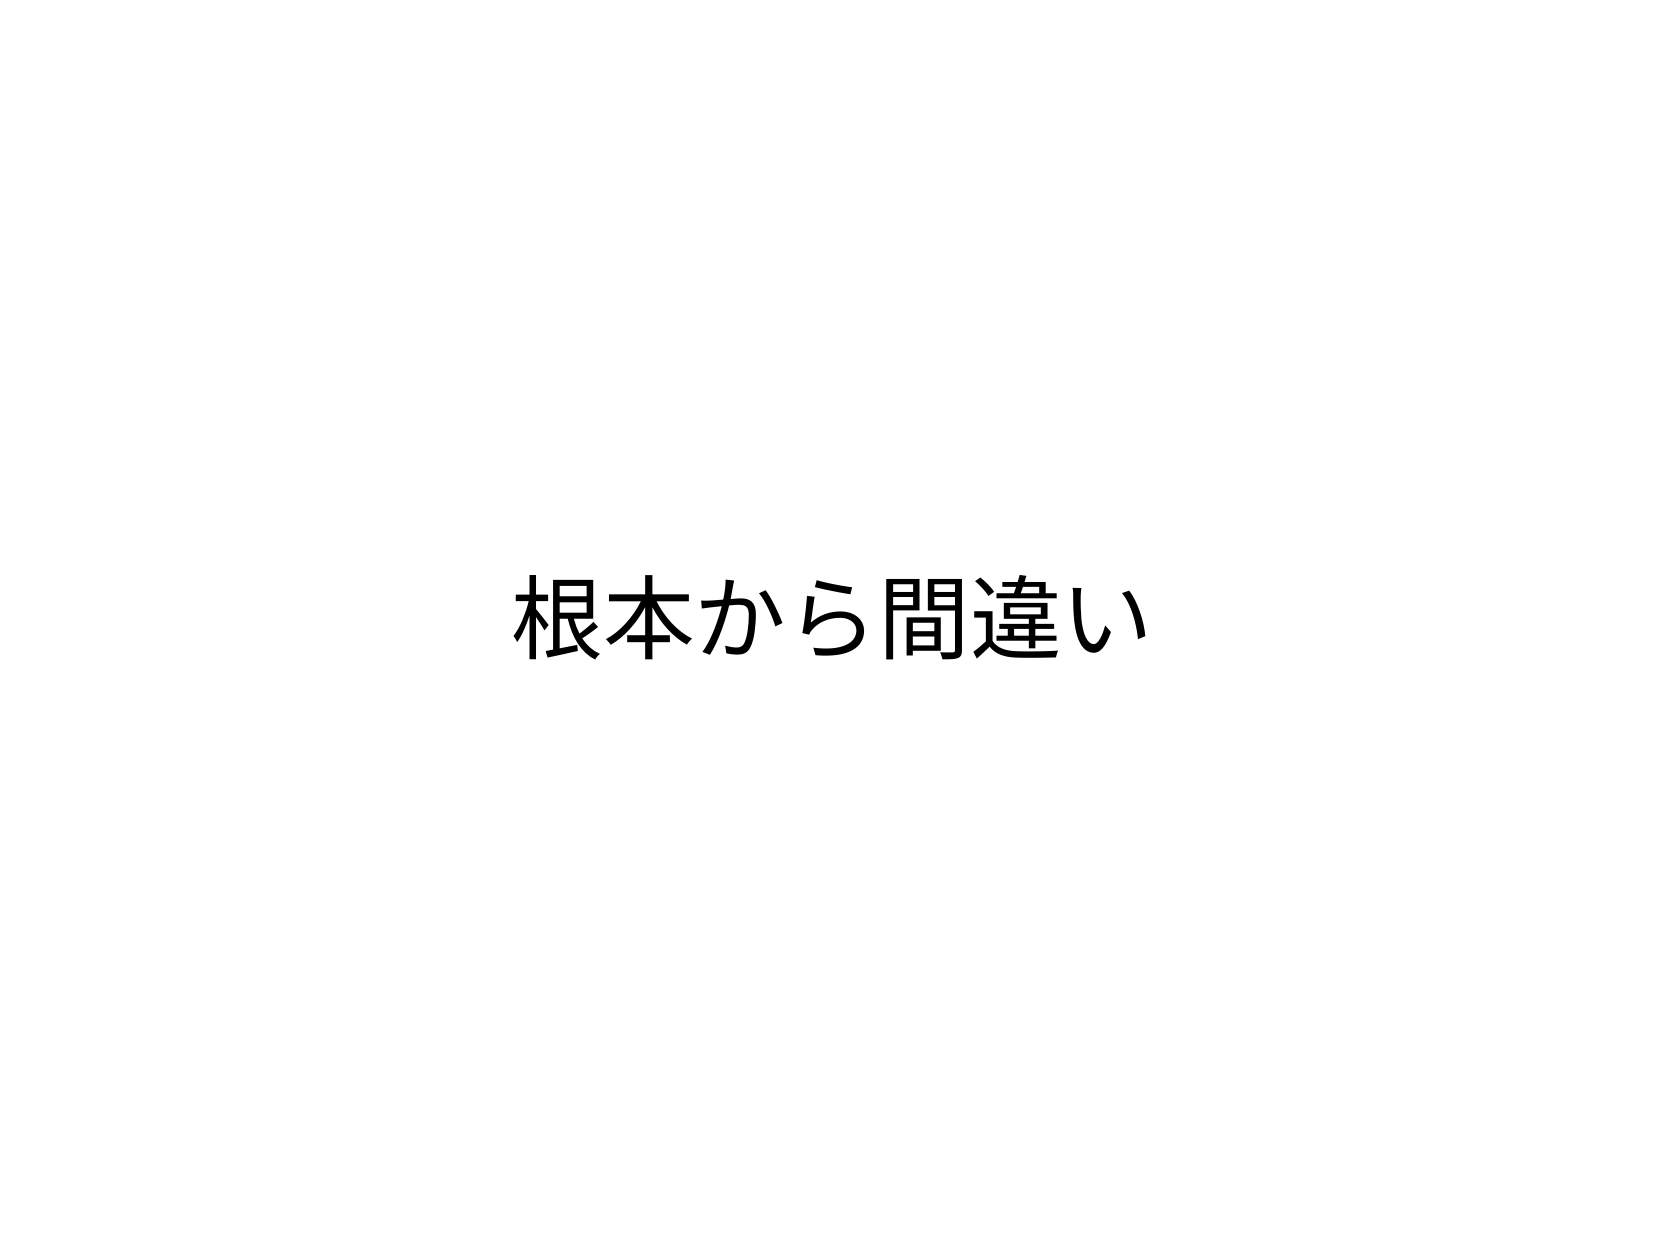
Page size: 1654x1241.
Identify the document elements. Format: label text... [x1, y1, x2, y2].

title 根本から間違い [88, 516, 1577, 709]
